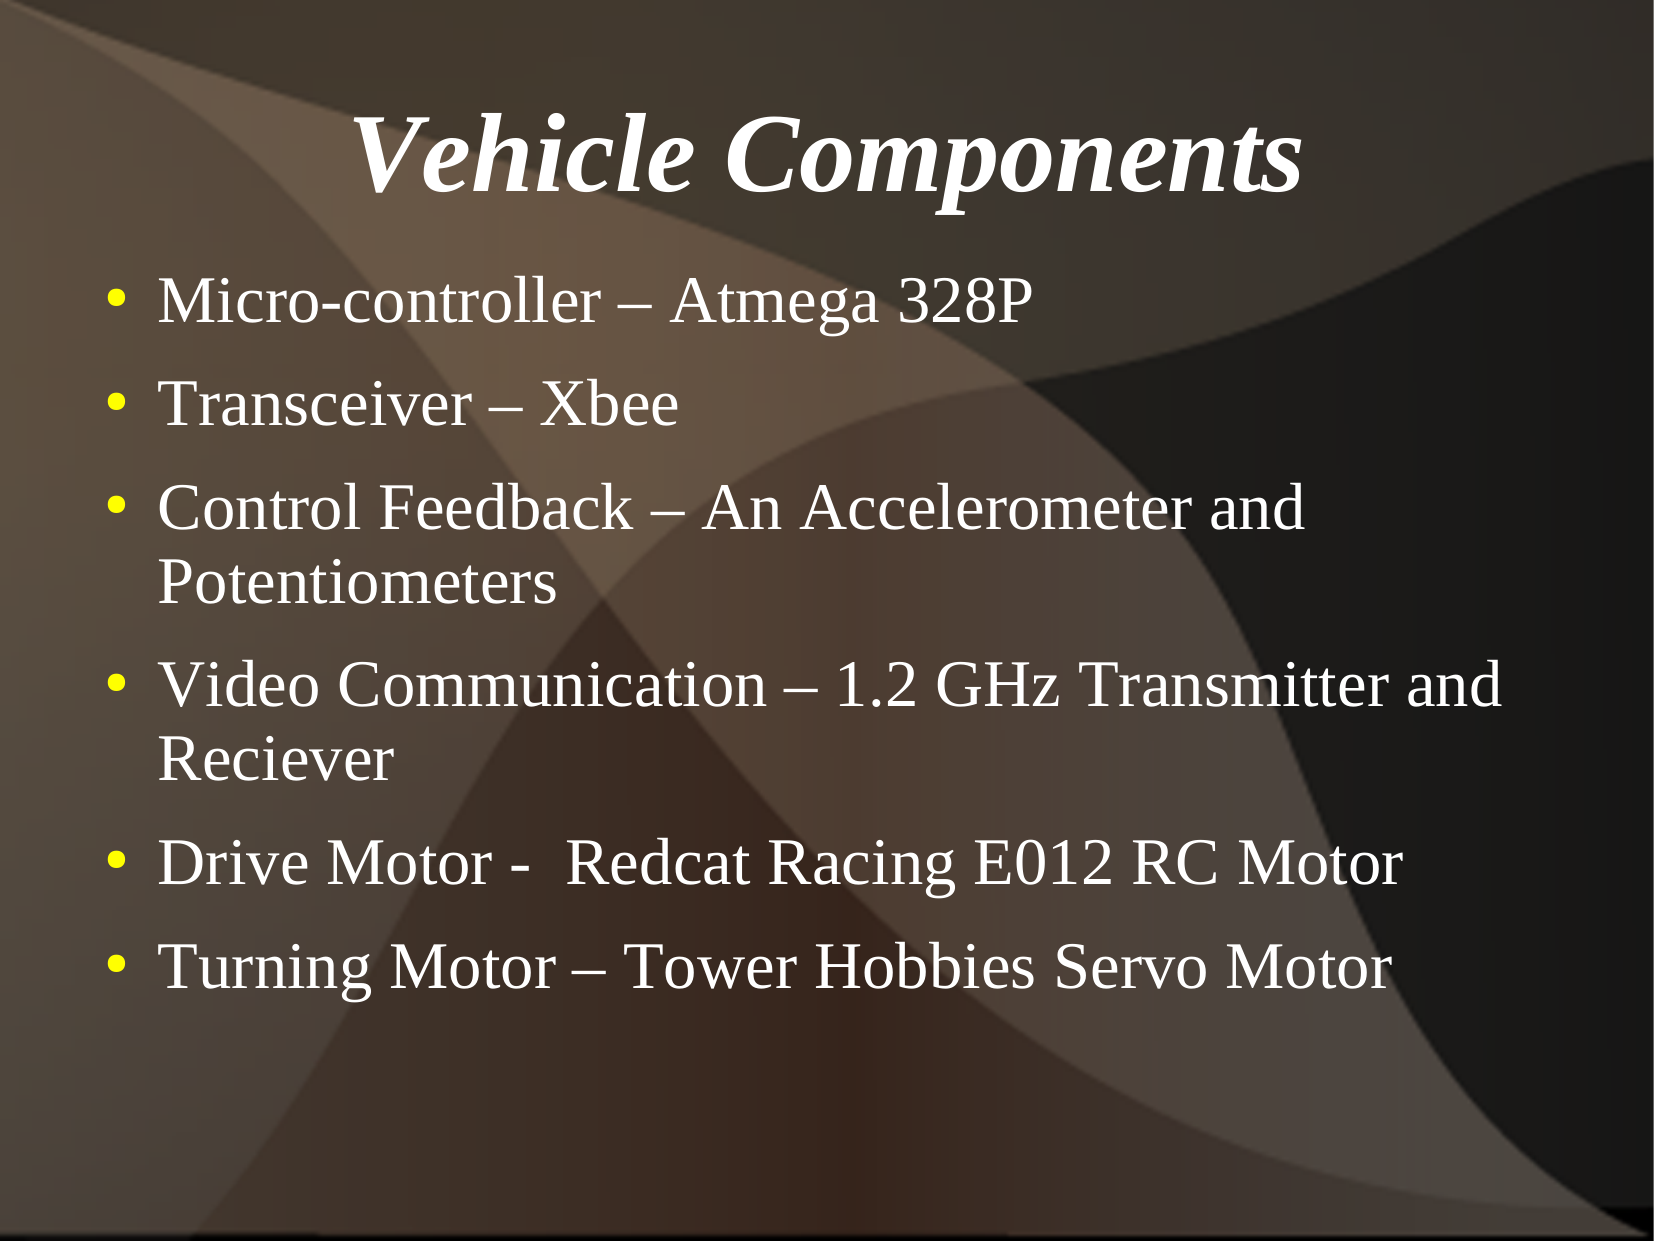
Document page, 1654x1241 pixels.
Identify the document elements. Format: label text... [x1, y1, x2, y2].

title Vehicle Components [82, 49, 1571, 257]
list Micro-controller – Atmega 328P Transceiver – Xbee Control Feedback – An Accelerometer and Potentiometers Video Communication – 1.2 GHz Transmitter and Reciever Drive Motor - Redcat Racing E012 RC Motor Turning Motor – Tower Hobbies Servo Motor [86, 262, 1576, 1241]
picture [0, 0, 1654, 1241]
